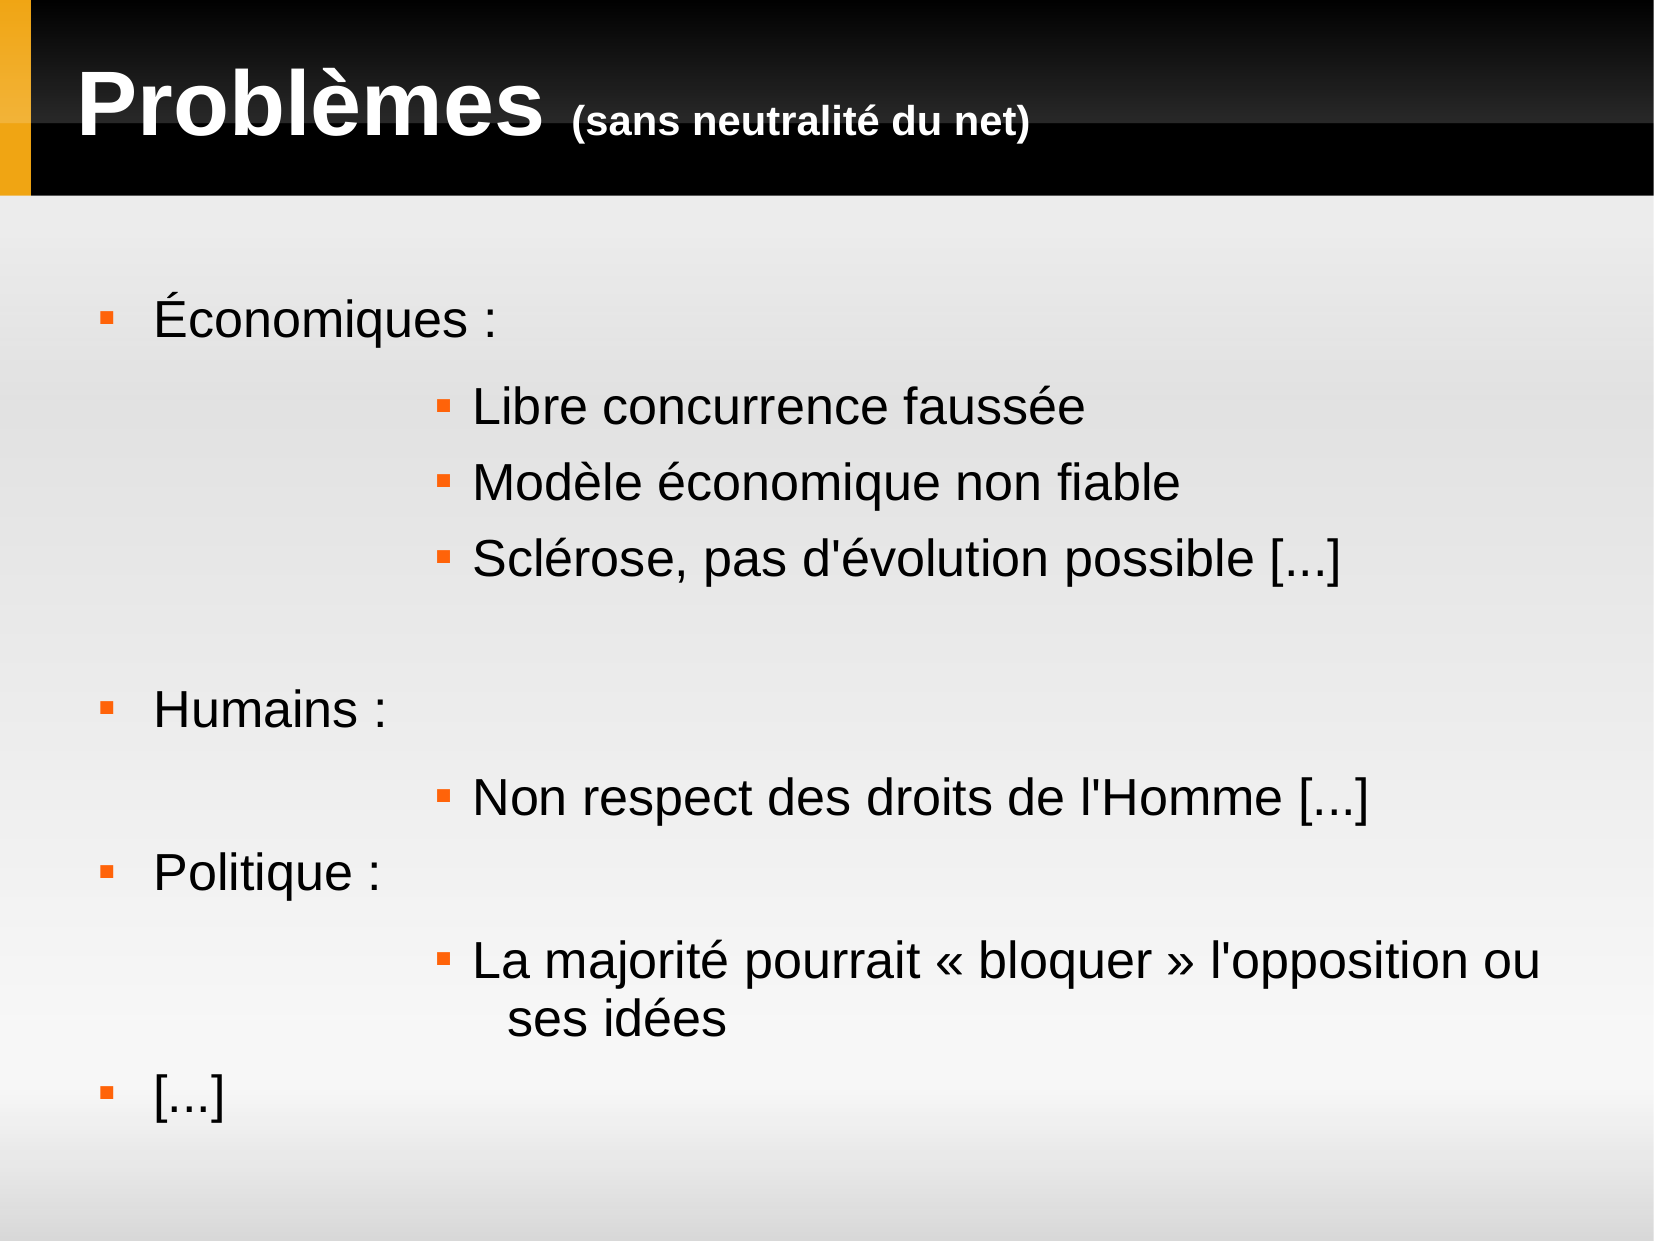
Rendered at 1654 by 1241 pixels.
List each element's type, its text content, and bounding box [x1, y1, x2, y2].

picture [0, 0, 1654, 1241]
list Économiques : Libre concurrence faussée Modèle économique non fiable Sclérose, pas d'évolution possible [...] Humains : Non respect des droits de l'Homme [...] Politique : La majorité pourrait « bloquer » l'opposition ou ses idées [...] [82, 290, 1571, 1124]
title Problèmes (sans neutralité du net) [76, 7, 1565, 200]
